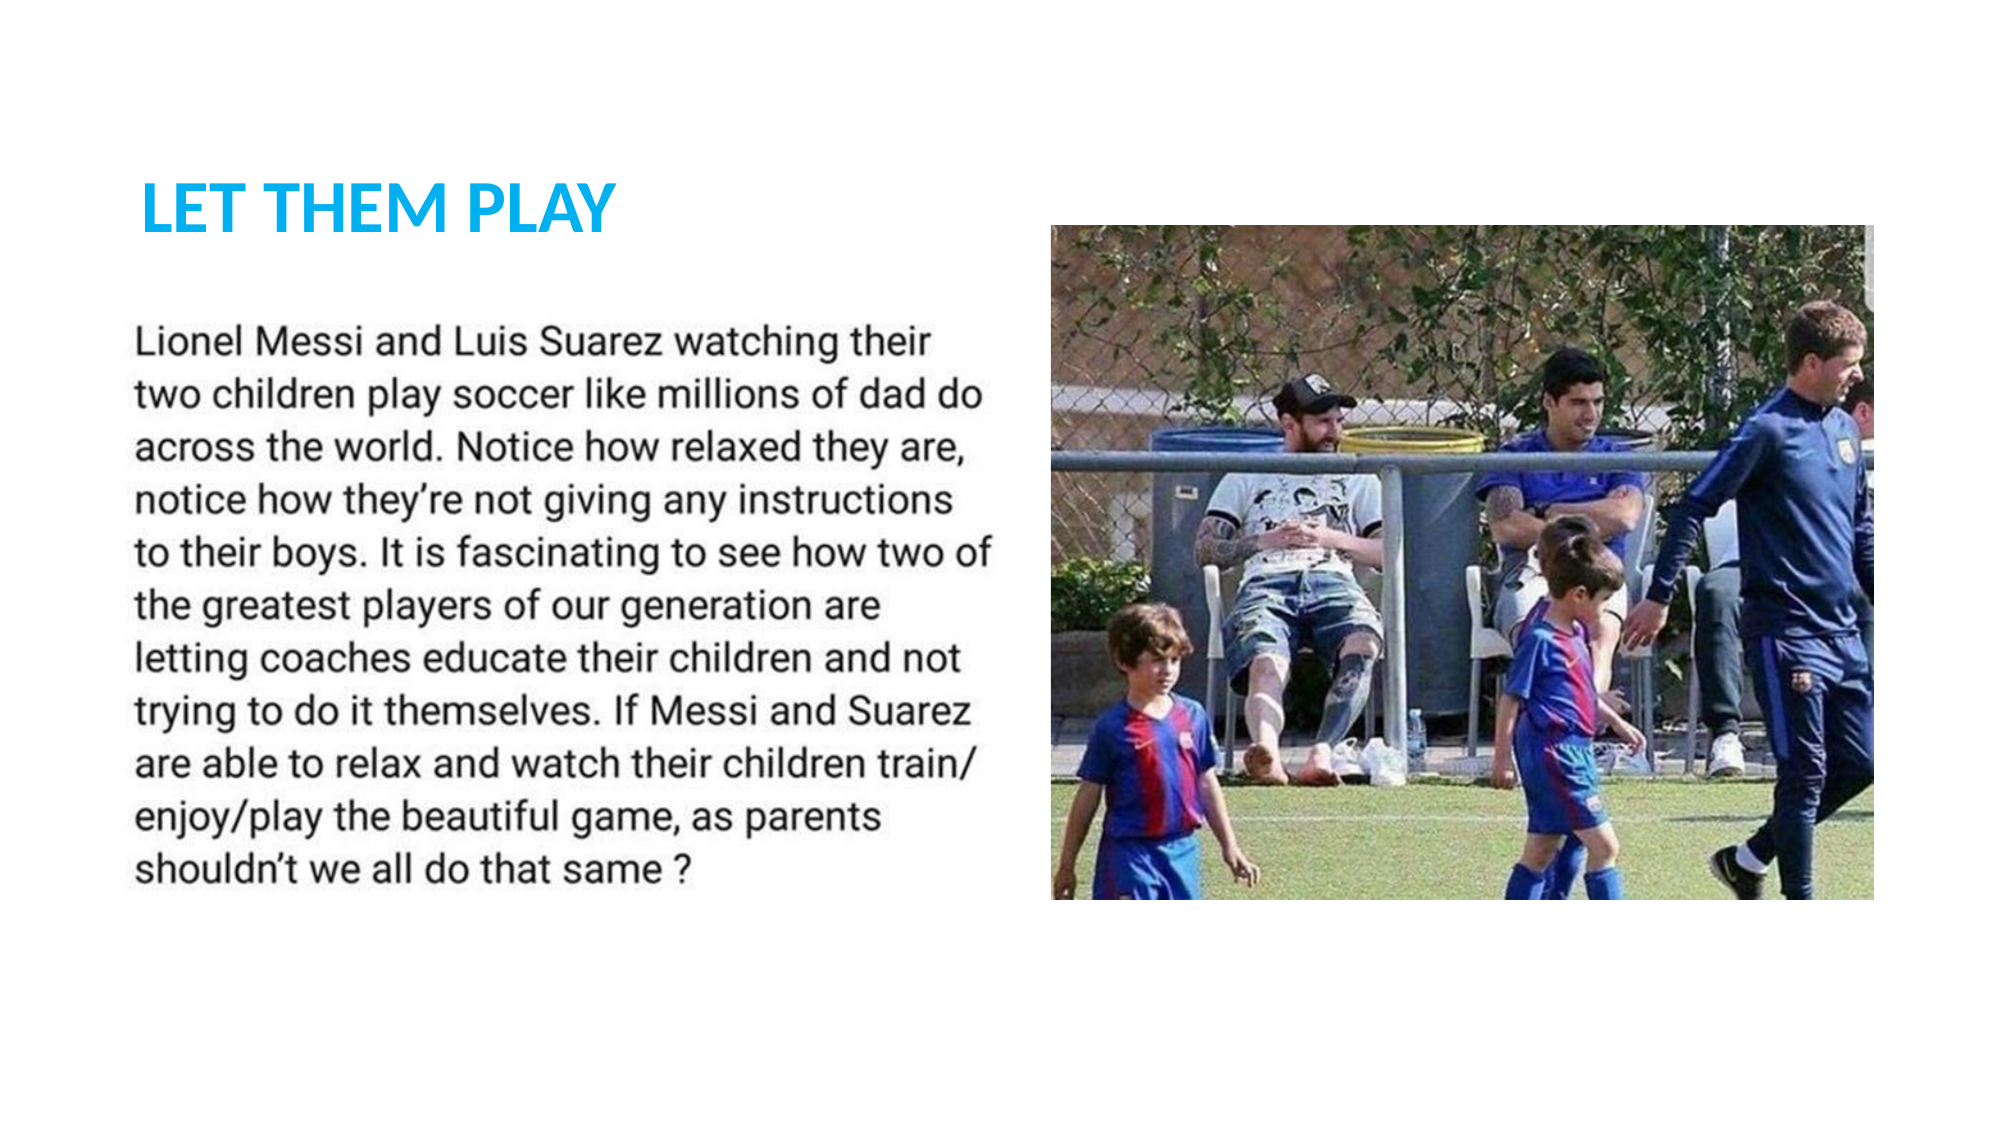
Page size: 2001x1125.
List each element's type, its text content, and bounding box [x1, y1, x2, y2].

picture [1050, 225, 1874, 900]
text_box LET THEM PLAY [126, 149, 950, 257]
picture [104, 312, 1001, 900]
